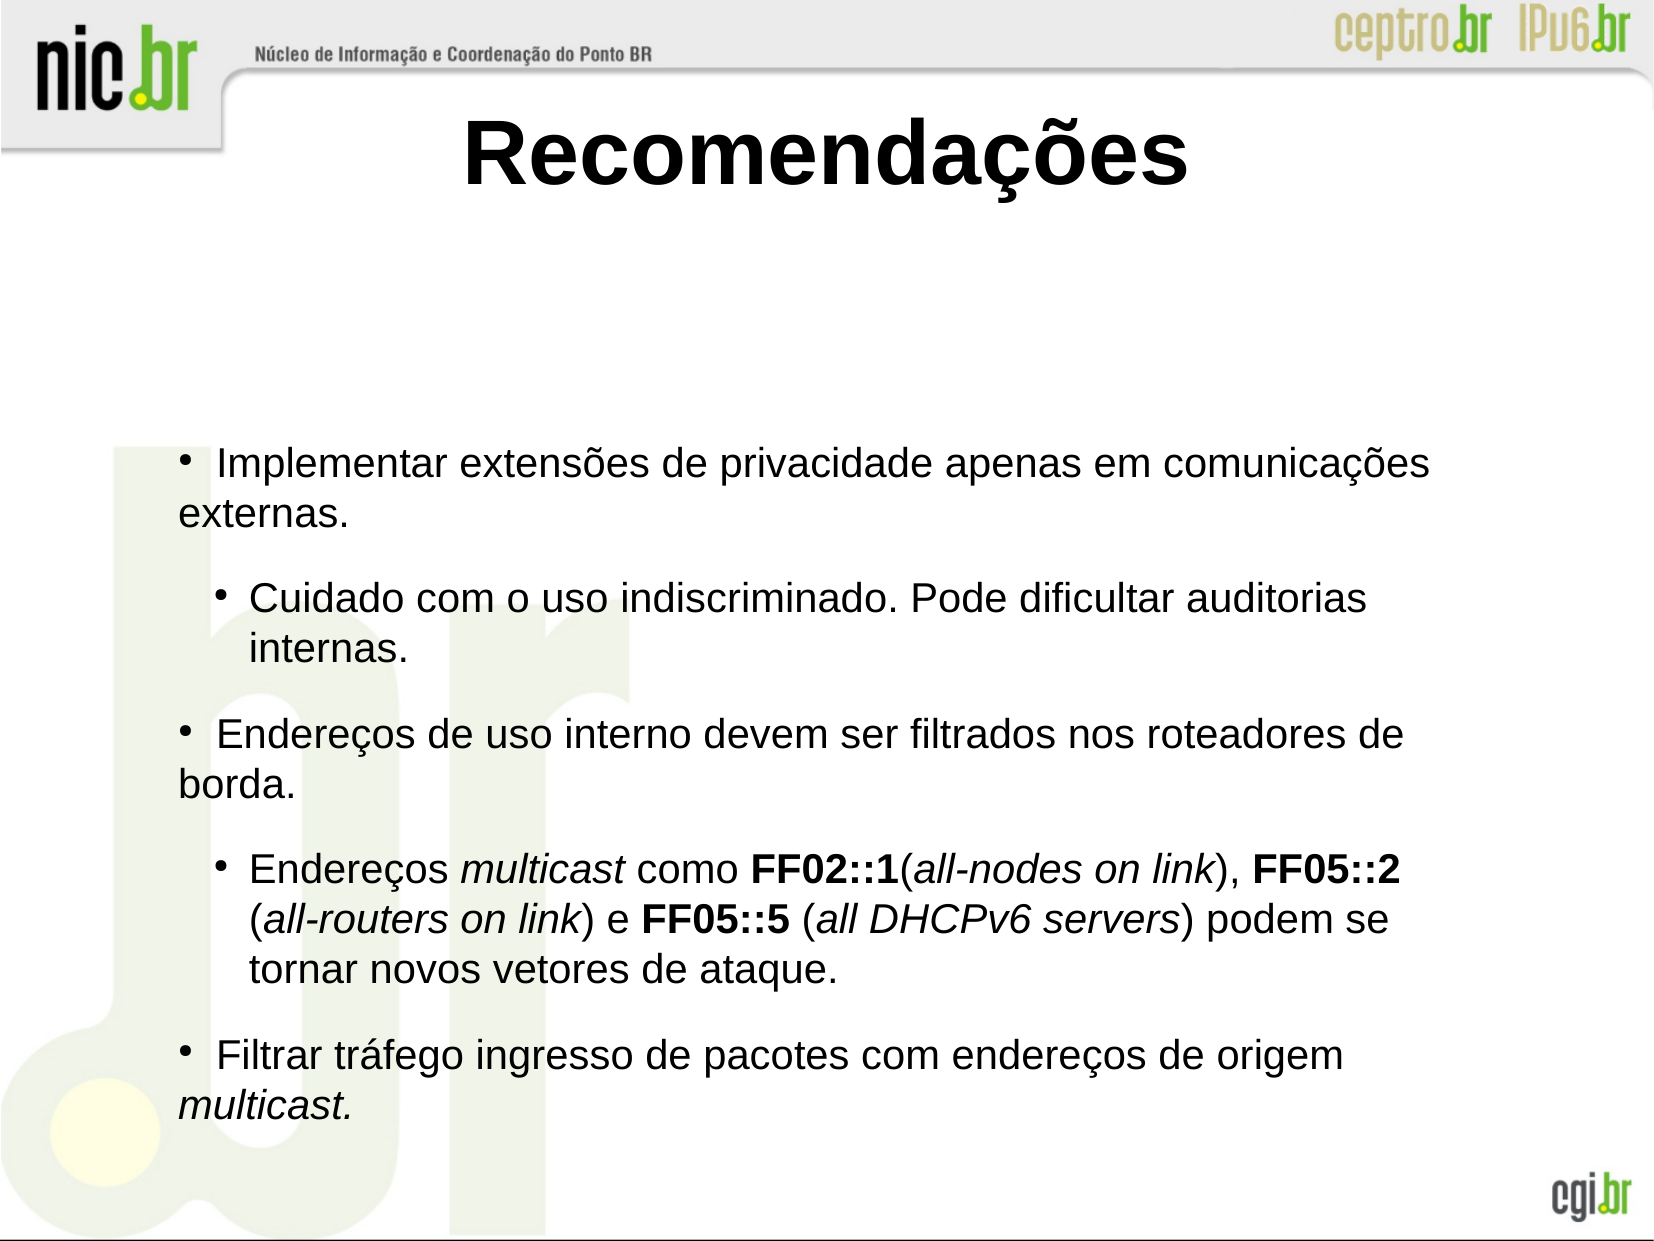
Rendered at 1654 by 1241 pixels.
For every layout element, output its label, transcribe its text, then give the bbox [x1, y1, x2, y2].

text_box Implementar extensões de privacidade apenas em comunicações externas. Cuidado com o uso indiscriminado. Pode dificultar auditorias internas. Endereços de uso interno devem ser filtrados nos roteadores de borda. Endereços multicast como FF02::1(all-nodes on link), FF05::2 (all-routers on link) e FF05::5 (all DHCPv6 servers) podem se tornar novos vetores de ataque. Filtrar tráfego ingresso de pacotes com endereços de origem multicast. [163, 428, 1491, 978]
text_box Recomendações [103, 85, 1551, 204]
picture [0, 0, 1654, 1241]
